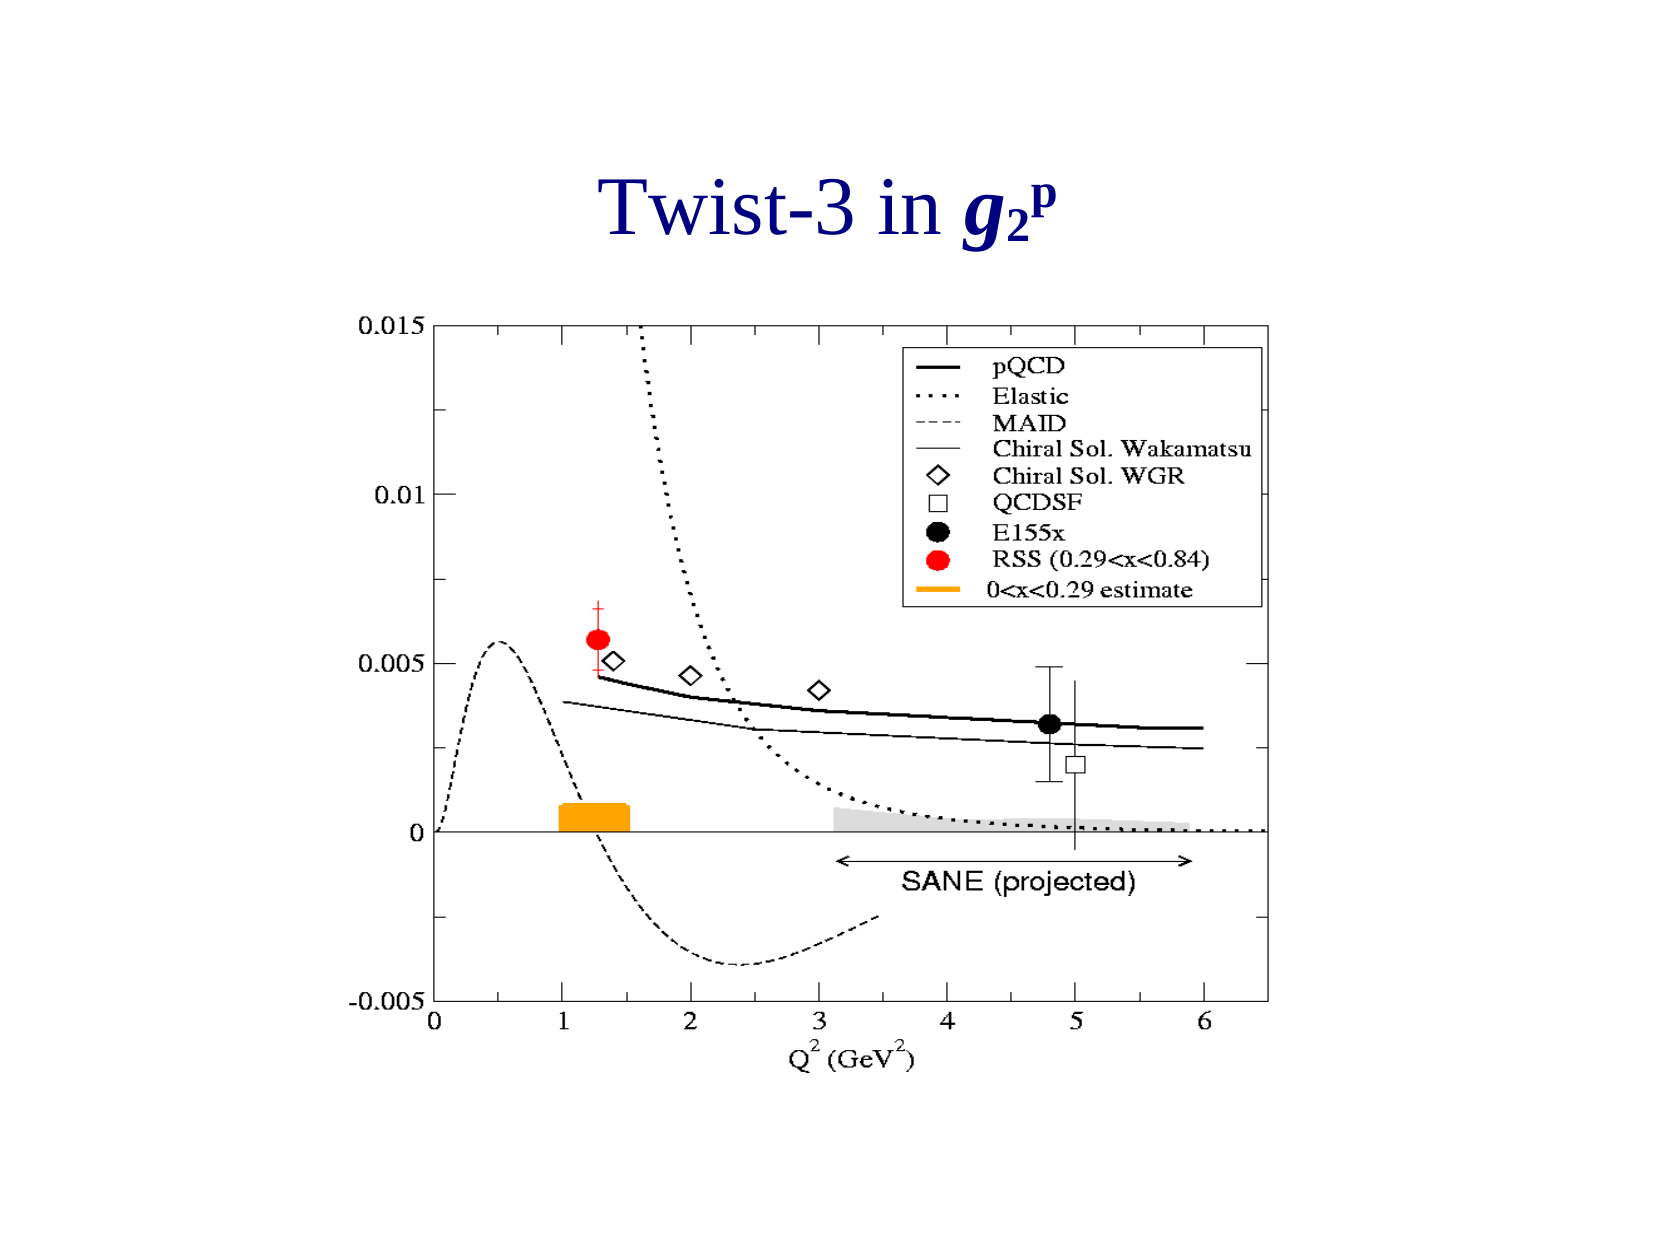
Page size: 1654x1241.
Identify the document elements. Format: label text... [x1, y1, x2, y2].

title Twist-3 in g2p [121, 102, 1534, 311]
picture [338, 299, 1314, 1084]
